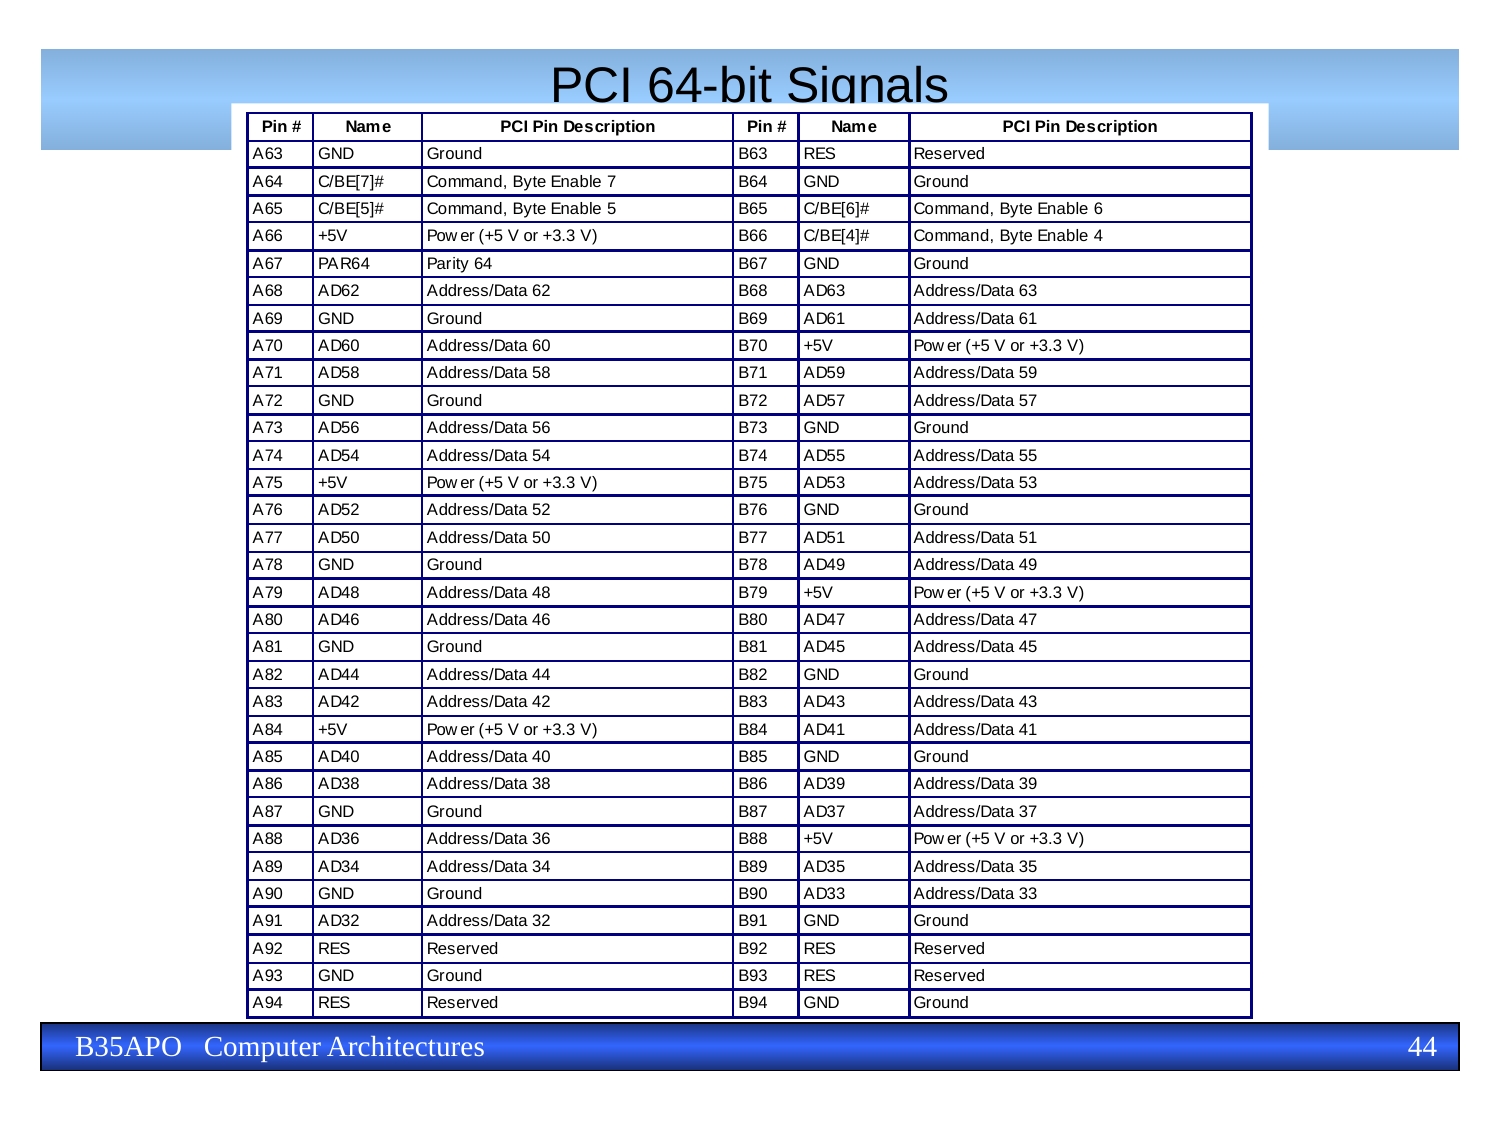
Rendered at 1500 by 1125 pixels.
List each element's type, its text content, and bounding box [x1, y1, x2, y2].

chart [21, 111, 1479, 1113]
text_box [231, 103, 1269, 111]
title PCI 64-bit Signals [41, 49, 1459, 111]
